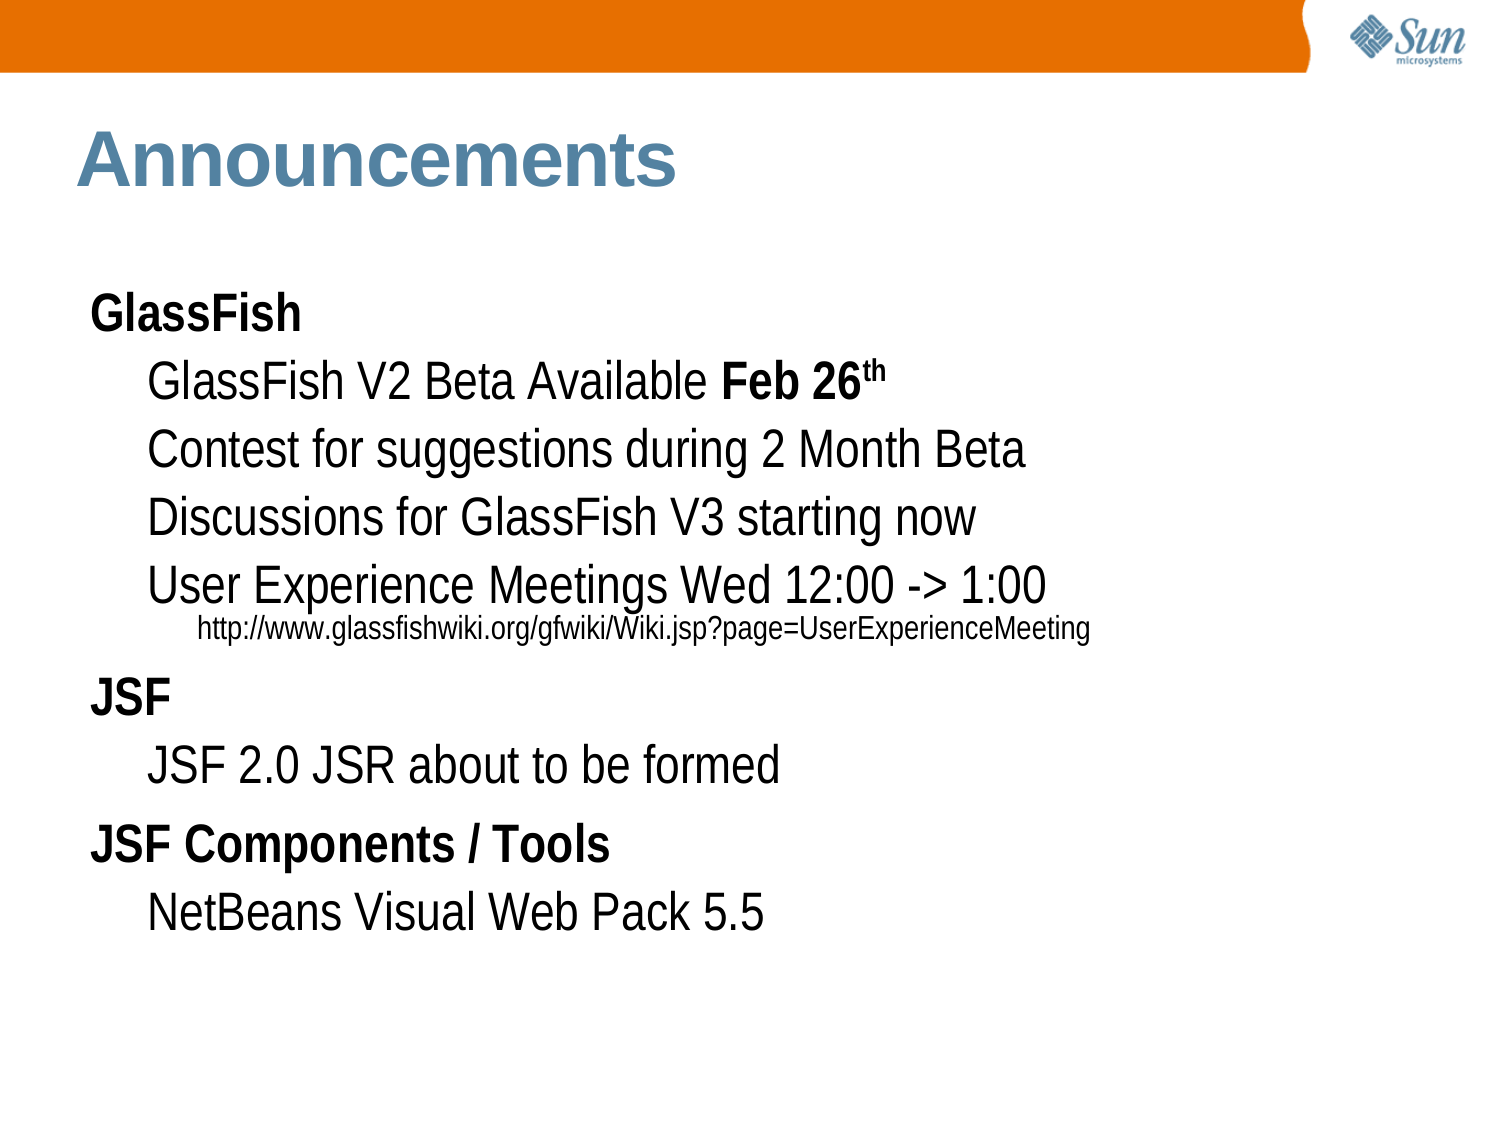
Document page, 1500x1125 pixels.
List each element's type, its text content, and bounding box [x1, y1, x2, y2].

title Announcements [75, 122, 1437, 227]
picture [0, 0, 1500, 75]
list GlassFish GlassFish V2 Beta Available Feb 26th Contest for suggestions during 2 Month Beta Discussions for GlassFish V3 starting now User Experience Meetings Wed 12:00 -> 1:00 http://www.glassfishwiki.org/gfwiki/Wiki.jsp?page=UserExperienceMeeting JSF JSF 2.0 JSR about to be formed JSF Components / Tools NetBeans Visual Web Pack 5.5 [70, 289, 1463, 981]
